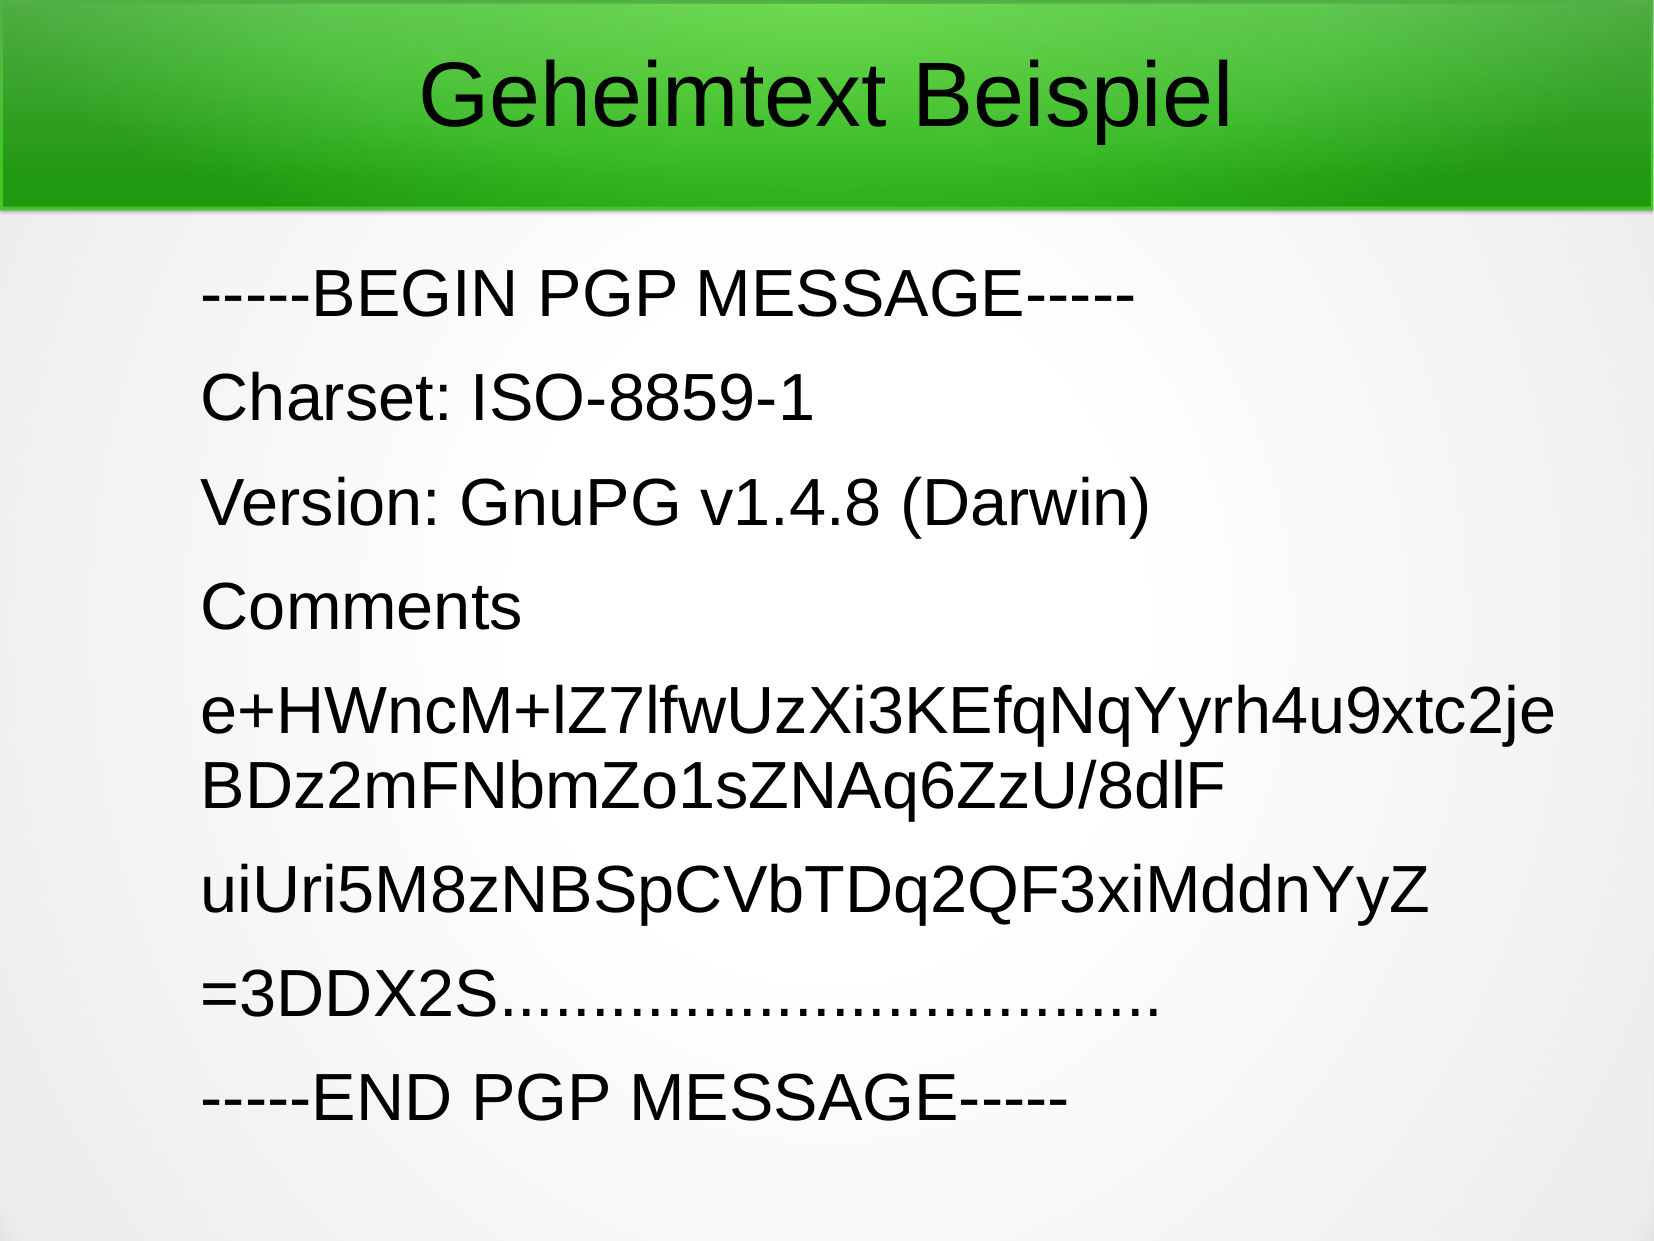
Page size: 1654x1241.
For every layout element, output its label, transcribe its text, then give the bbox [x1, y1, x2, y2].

list -----BEGIN PGP MESSAGE----- Charset: ISO-8859-1 Version: GnuPG v1.4.8 (Darwin) Comments e+HWncM+lZ7lfwUzXi3KEfqNqYyrh4u9xtc2jeBDz2mFNbmZo1sZNAq6ZzU/8dlF uiUri5M8zNBSpCVbTDq2QF3xiMddnYyZ =3DDX2S.................................... -----END PGP MESSAGE----- [129, 256, 1583, 1136]
title Geheimtext Beispiel [82, 23, 1571, 166]
